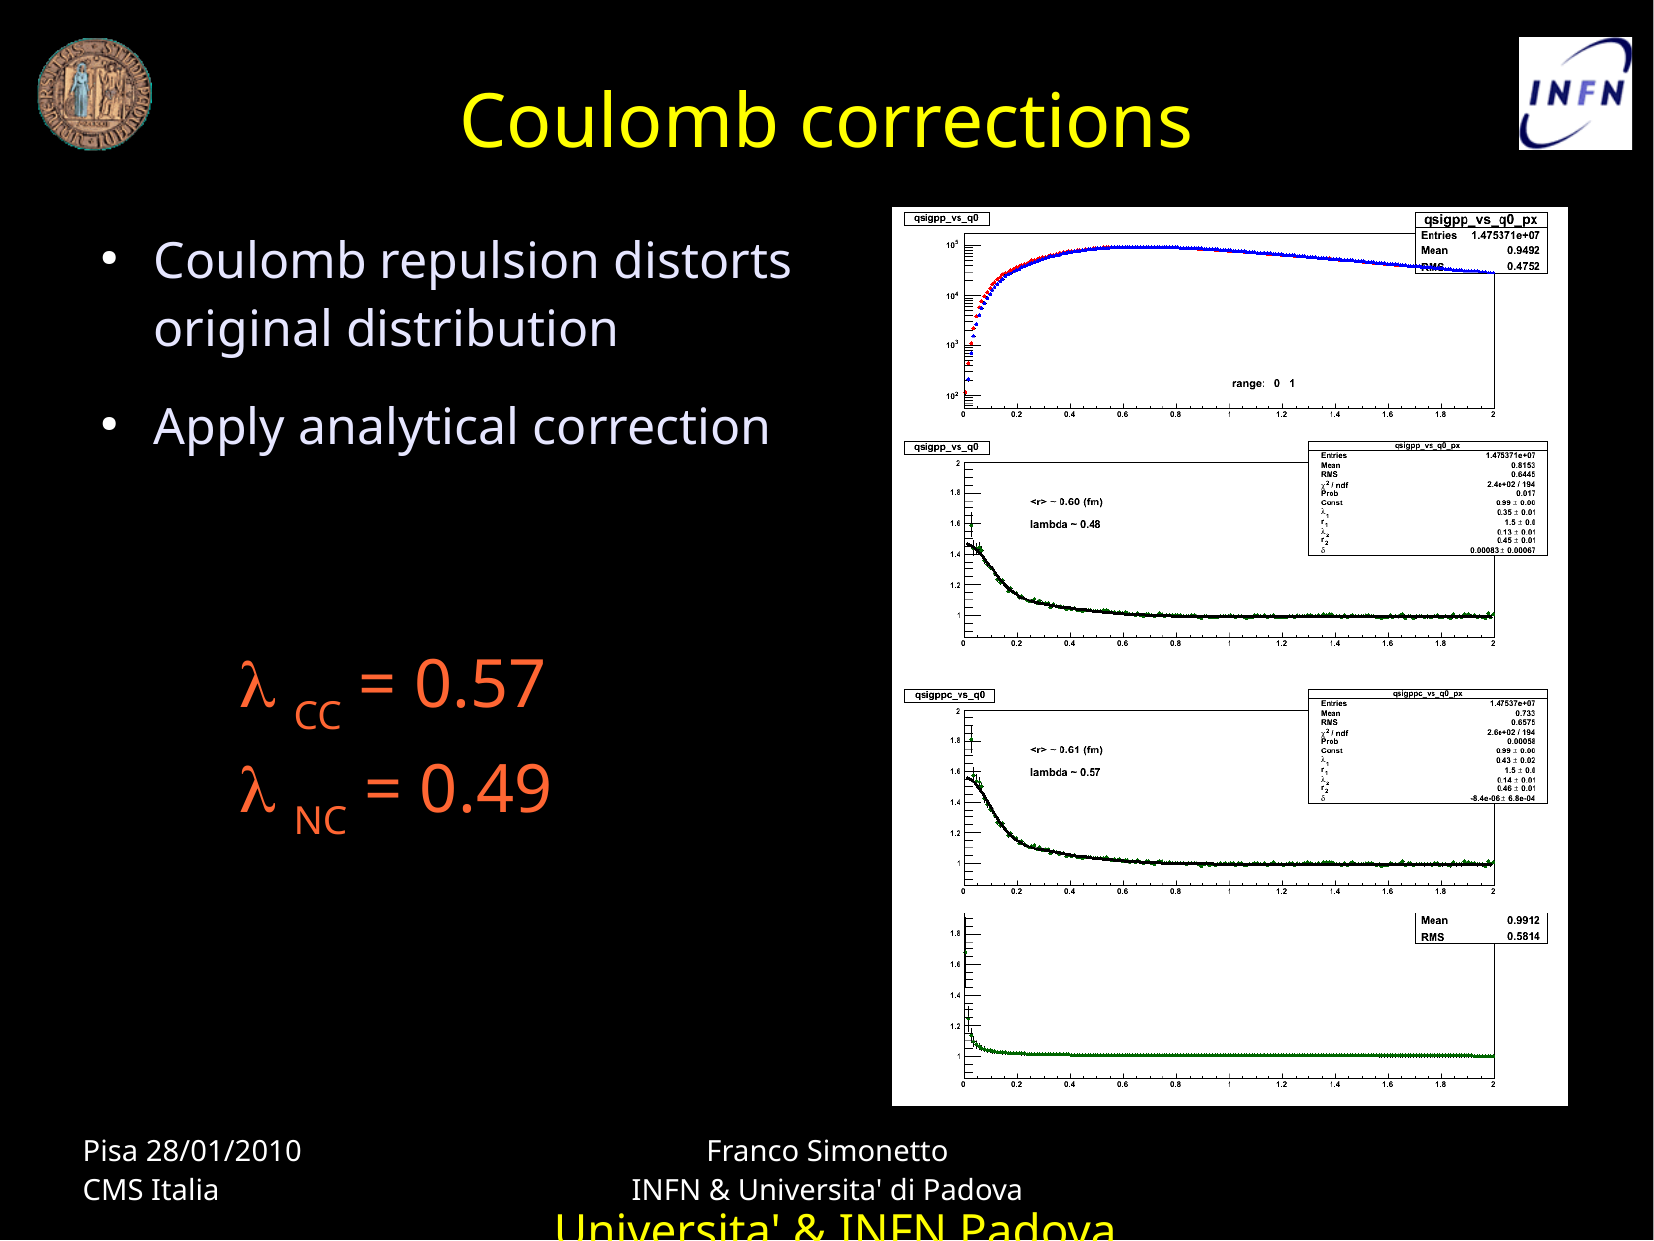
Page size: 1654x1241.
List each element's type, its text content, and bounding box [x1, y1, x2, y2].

title Coulomb corrections [82, 49, 1571, 188]
picture [37, 37, 152, 152]
text_box l CC = 0.57 l NC = 0.49 [225, 628, 619, 841]
list Coulomb repulsion distorts original distribution Apply analytical correction [82, 225, 809, 1109]
picture [892, 207, 1568, 1106]
picture [1519, 37, 1633, 150]
